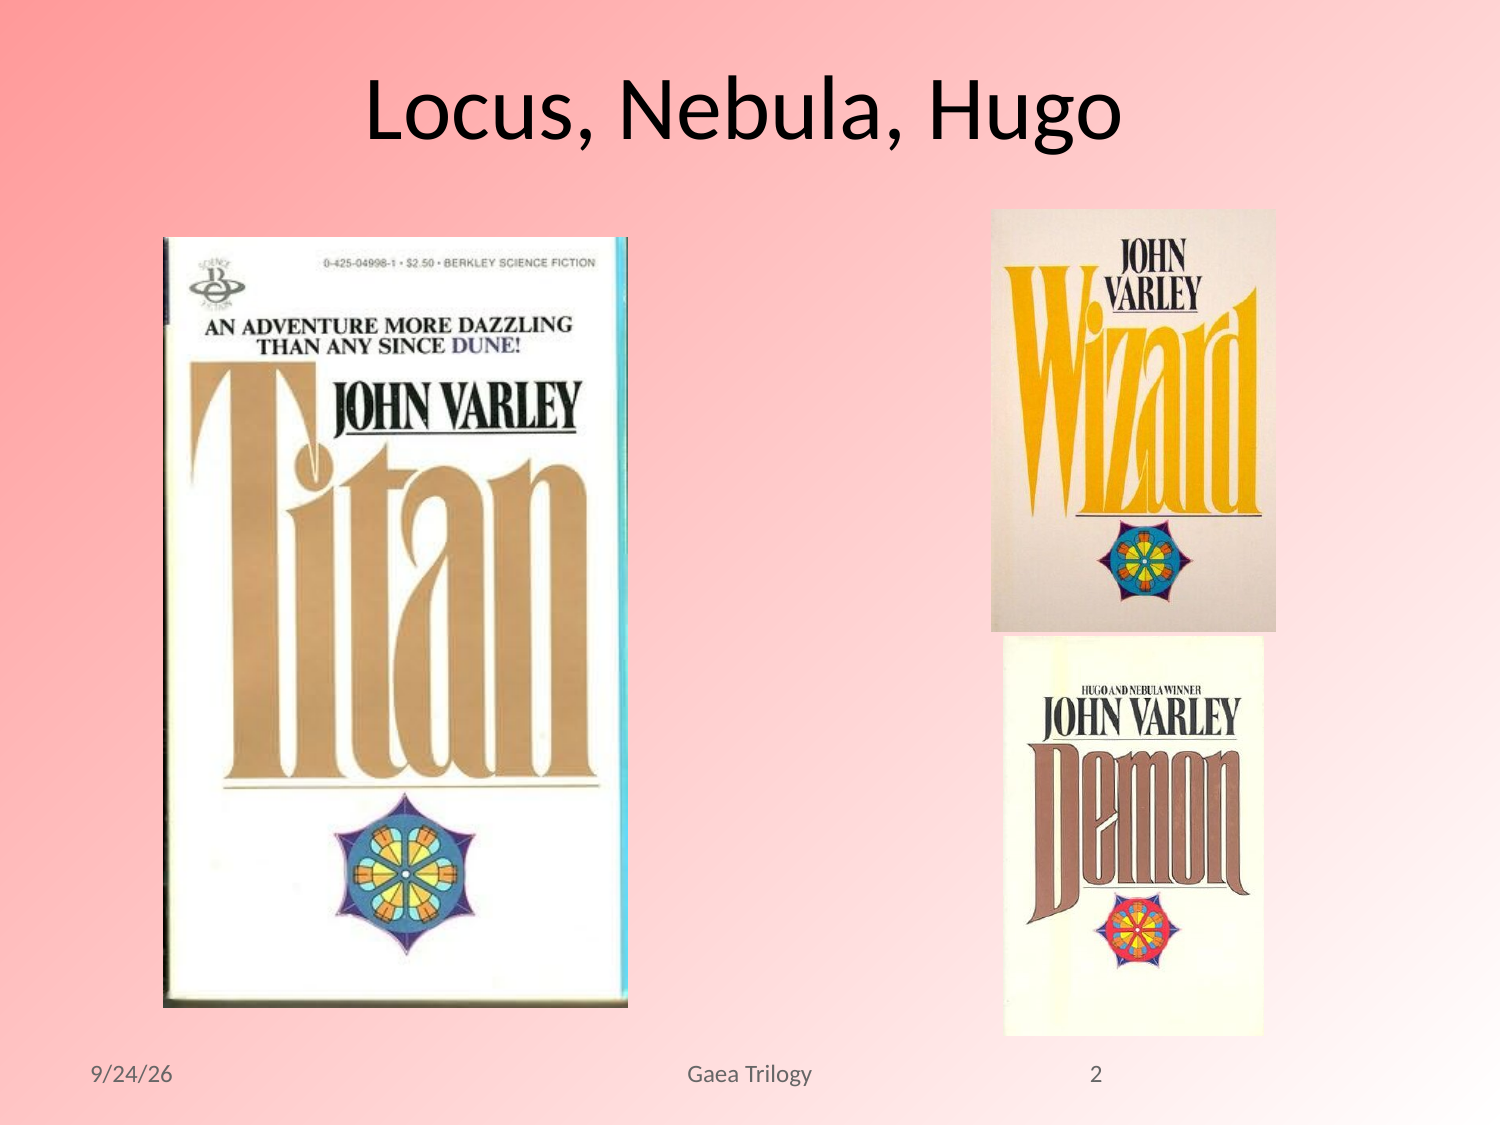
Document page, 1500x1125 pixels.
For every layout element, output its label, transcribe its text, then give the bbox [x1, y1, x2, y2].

picture [163, 237, 628, 1008]
picture [991, 209, 1276, 632]
picture [1003, 636, 1264, 1036]
title Locus, Nebula, Hugo [75, 9, 1426, 197]
